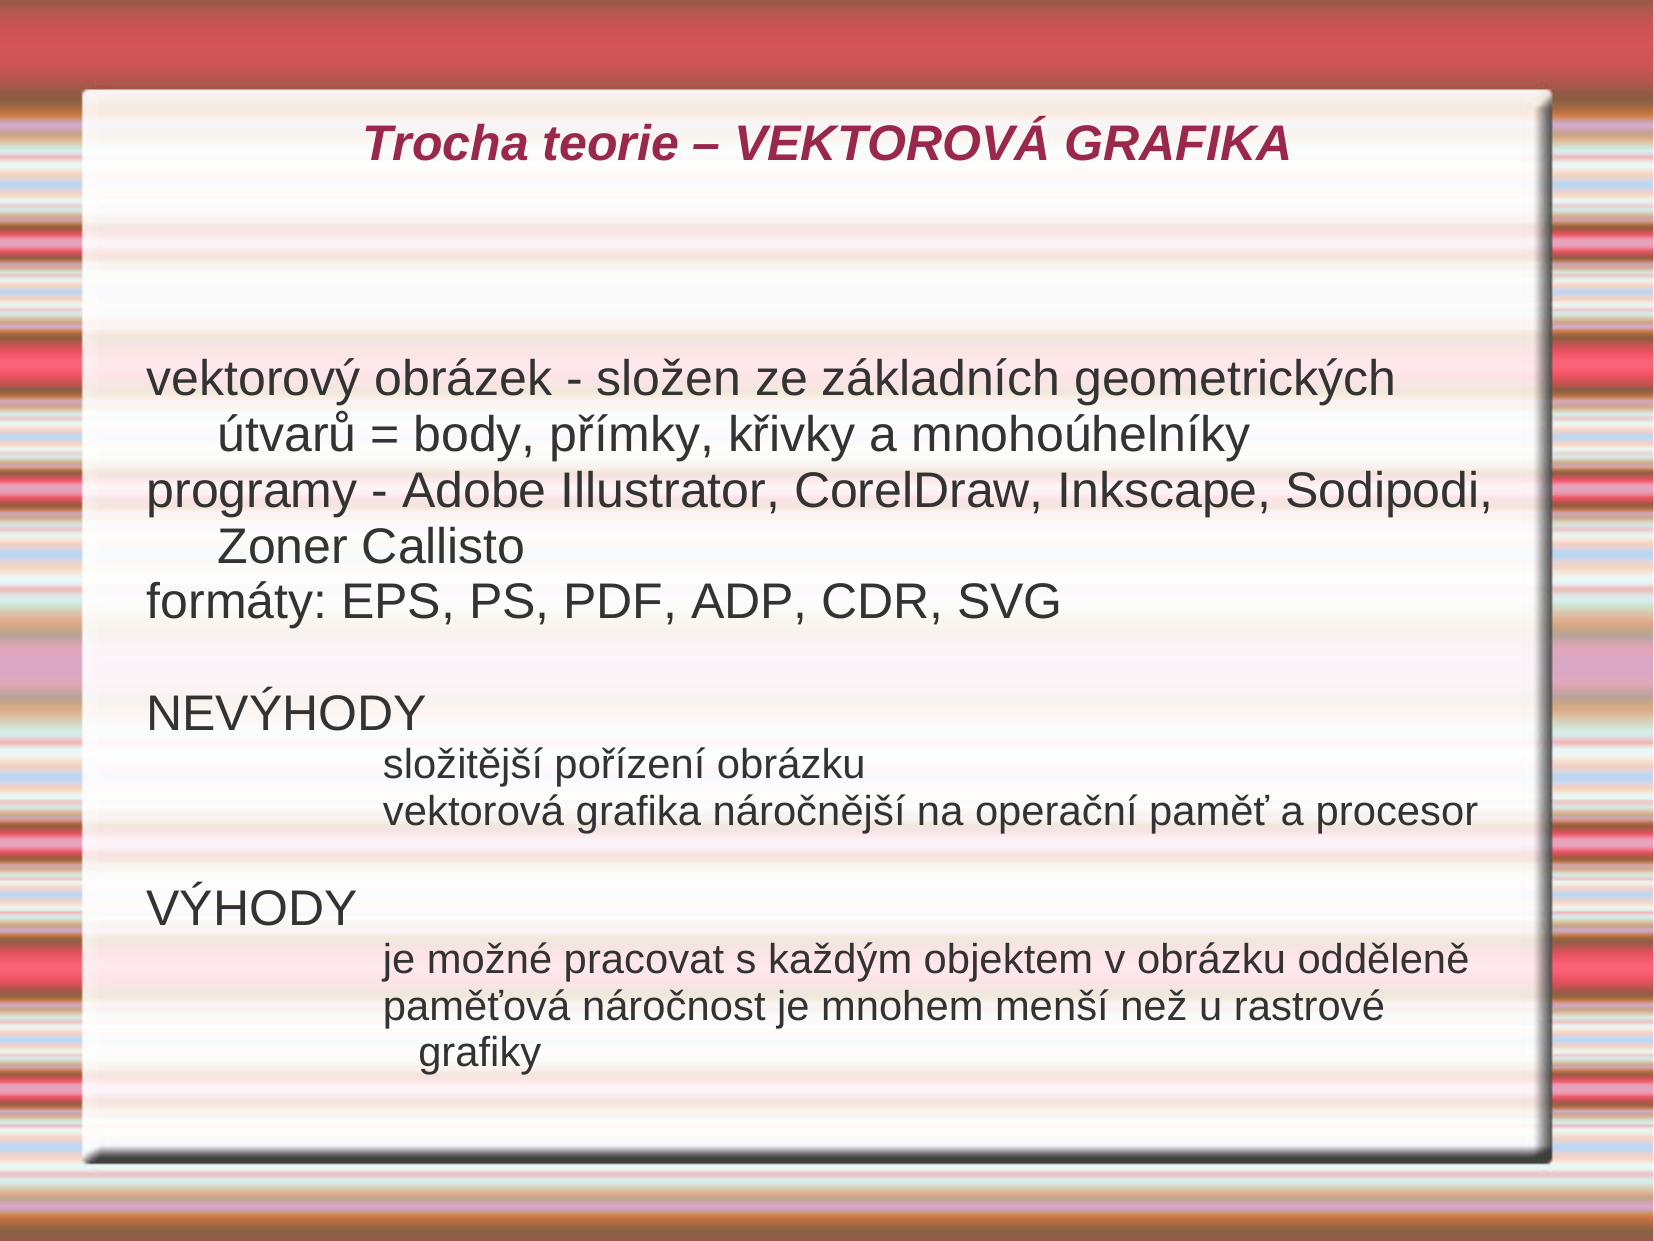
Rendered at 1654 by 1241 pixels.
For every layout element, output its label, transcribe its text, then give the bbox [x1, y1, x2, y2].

title Trocha teorie – VEKTOROVÁ GRAFIKA [121, 50, 1534, 237]
list vektorový obrázek - složen ze základních geometrických útvarů = body, přímky, křivky a mnohoúhelníky programy - Adobe Illustrator, CorelDraw, Inkscape, Sodipodi, Zoner Callisto formáty: EPS, PS, PDF, ADP, CDR, SVG NEVÝHODY složitější pořízení obrázku vektorová grafika náročnější na operační paměť a procesor VÝHODY je možné pracovat s každým objektem v obrázku odděleně paměťová náročnost je mnohem menší než u rastrové grafiky [134, 350, 1516, 1132]
picture [0, 0, 1654, 1241]
